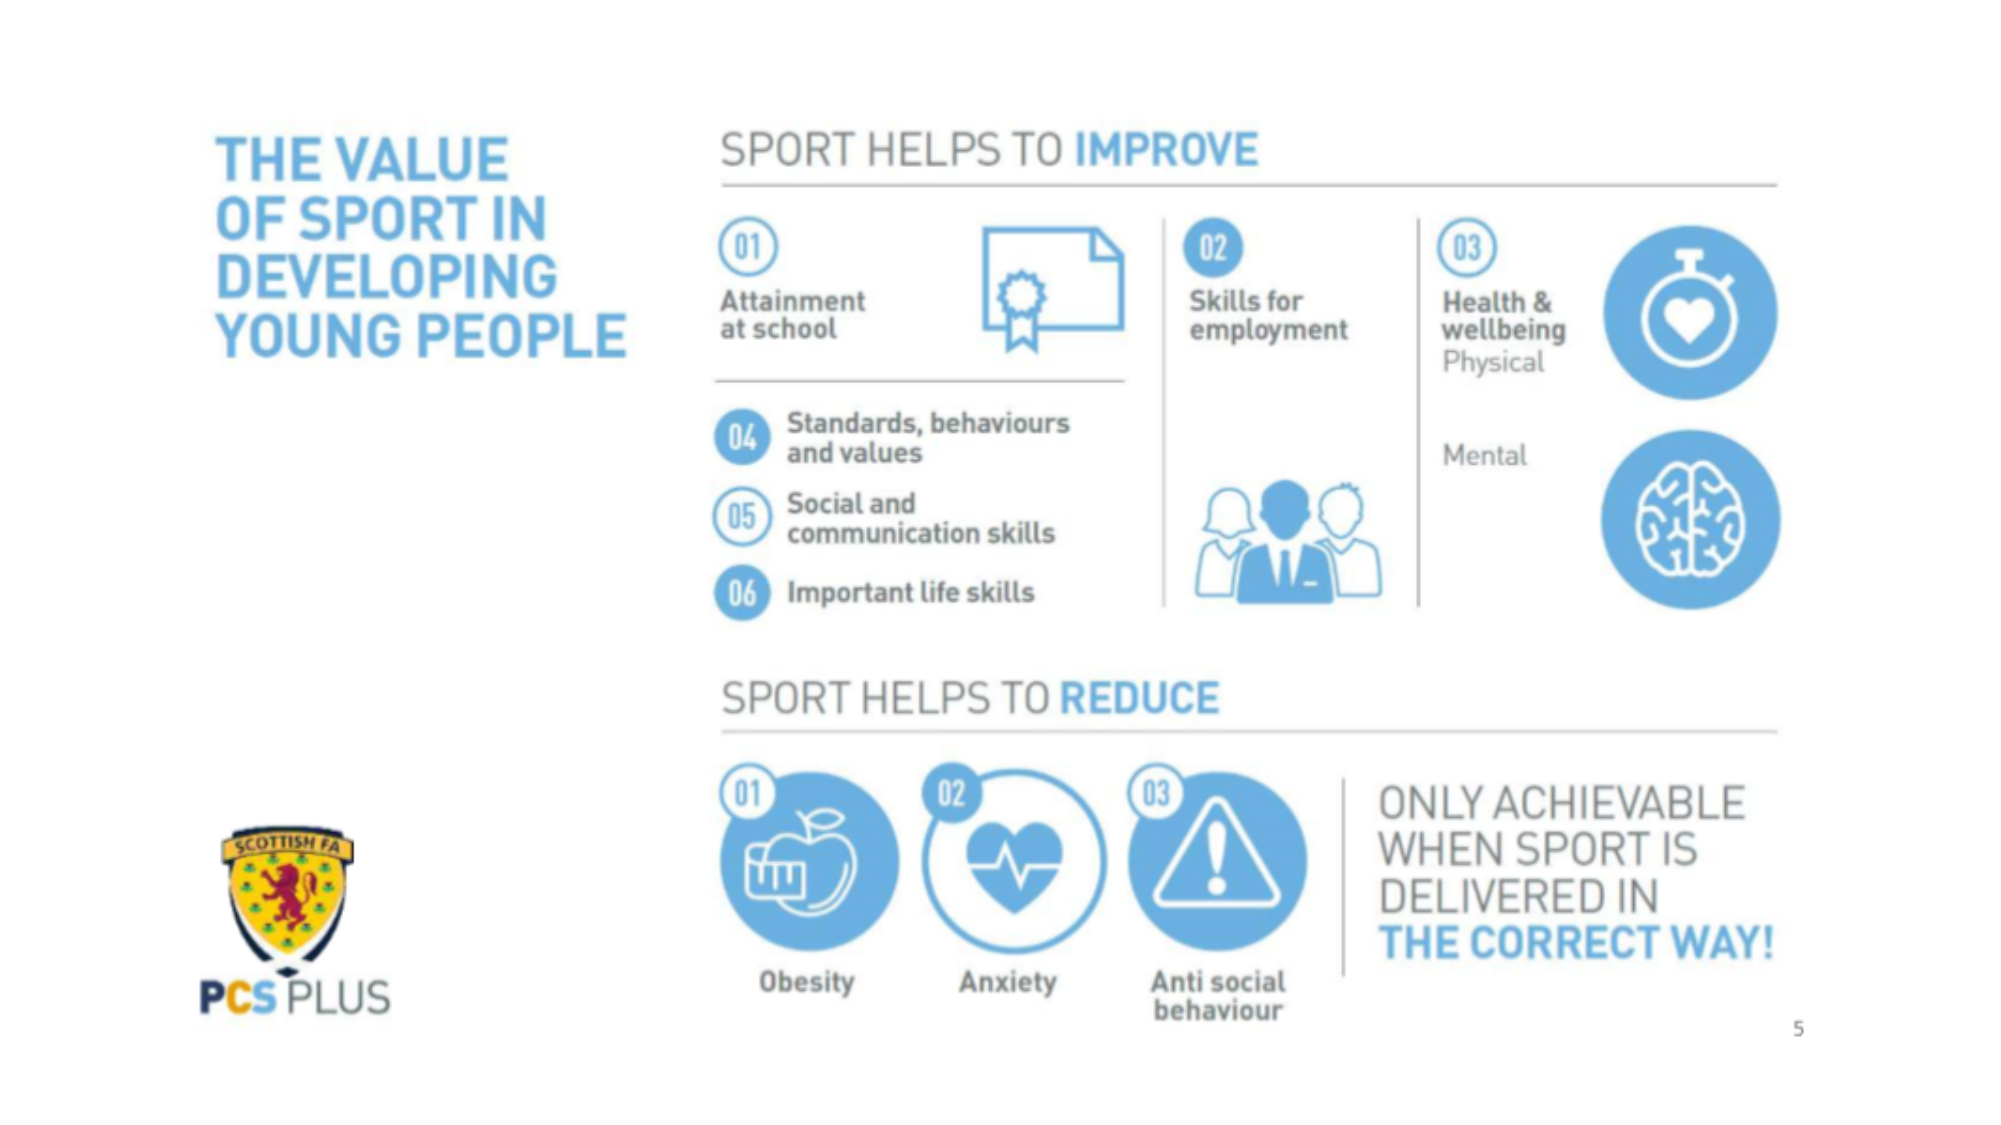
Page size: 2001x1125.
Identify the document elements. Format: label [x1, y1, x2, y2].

picture [171, 76, 1828, 1063]
